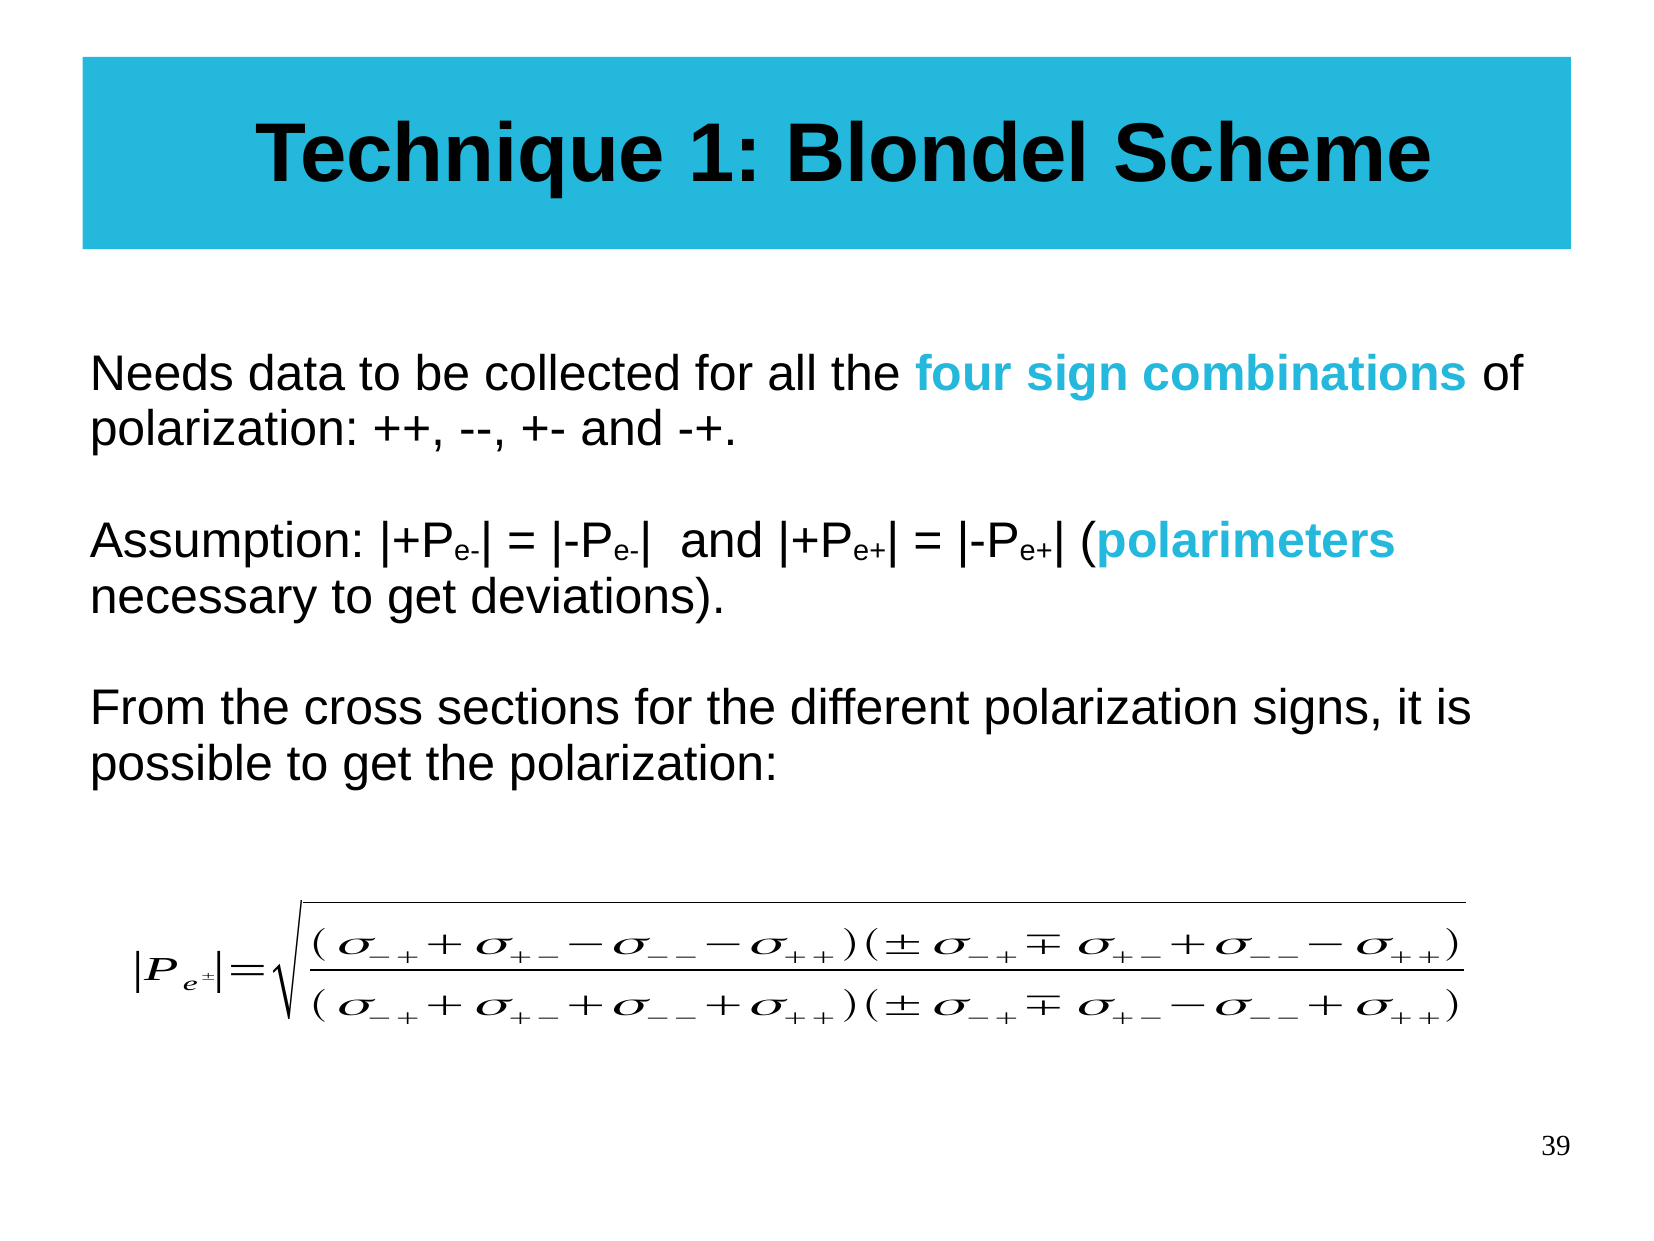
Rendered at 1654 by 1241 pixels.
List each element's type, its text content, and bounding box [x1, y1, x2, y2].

text_box Needs data to be collected for all the four sign combinations of polarization: ++, --, +- and -+. Assumption: |+Pe-| = |-Pe-| and |+Pe+| = |-Pe+| (polarimeters necessary to get deviations). From the cross sections for the different polarization signs, it is possible to get the polarization: [75, 337, 1576, 815]
chart [112, 900, 1480, 1029]
title Technique 1: Blondel Scheme [82, 56, 1571, 250]
